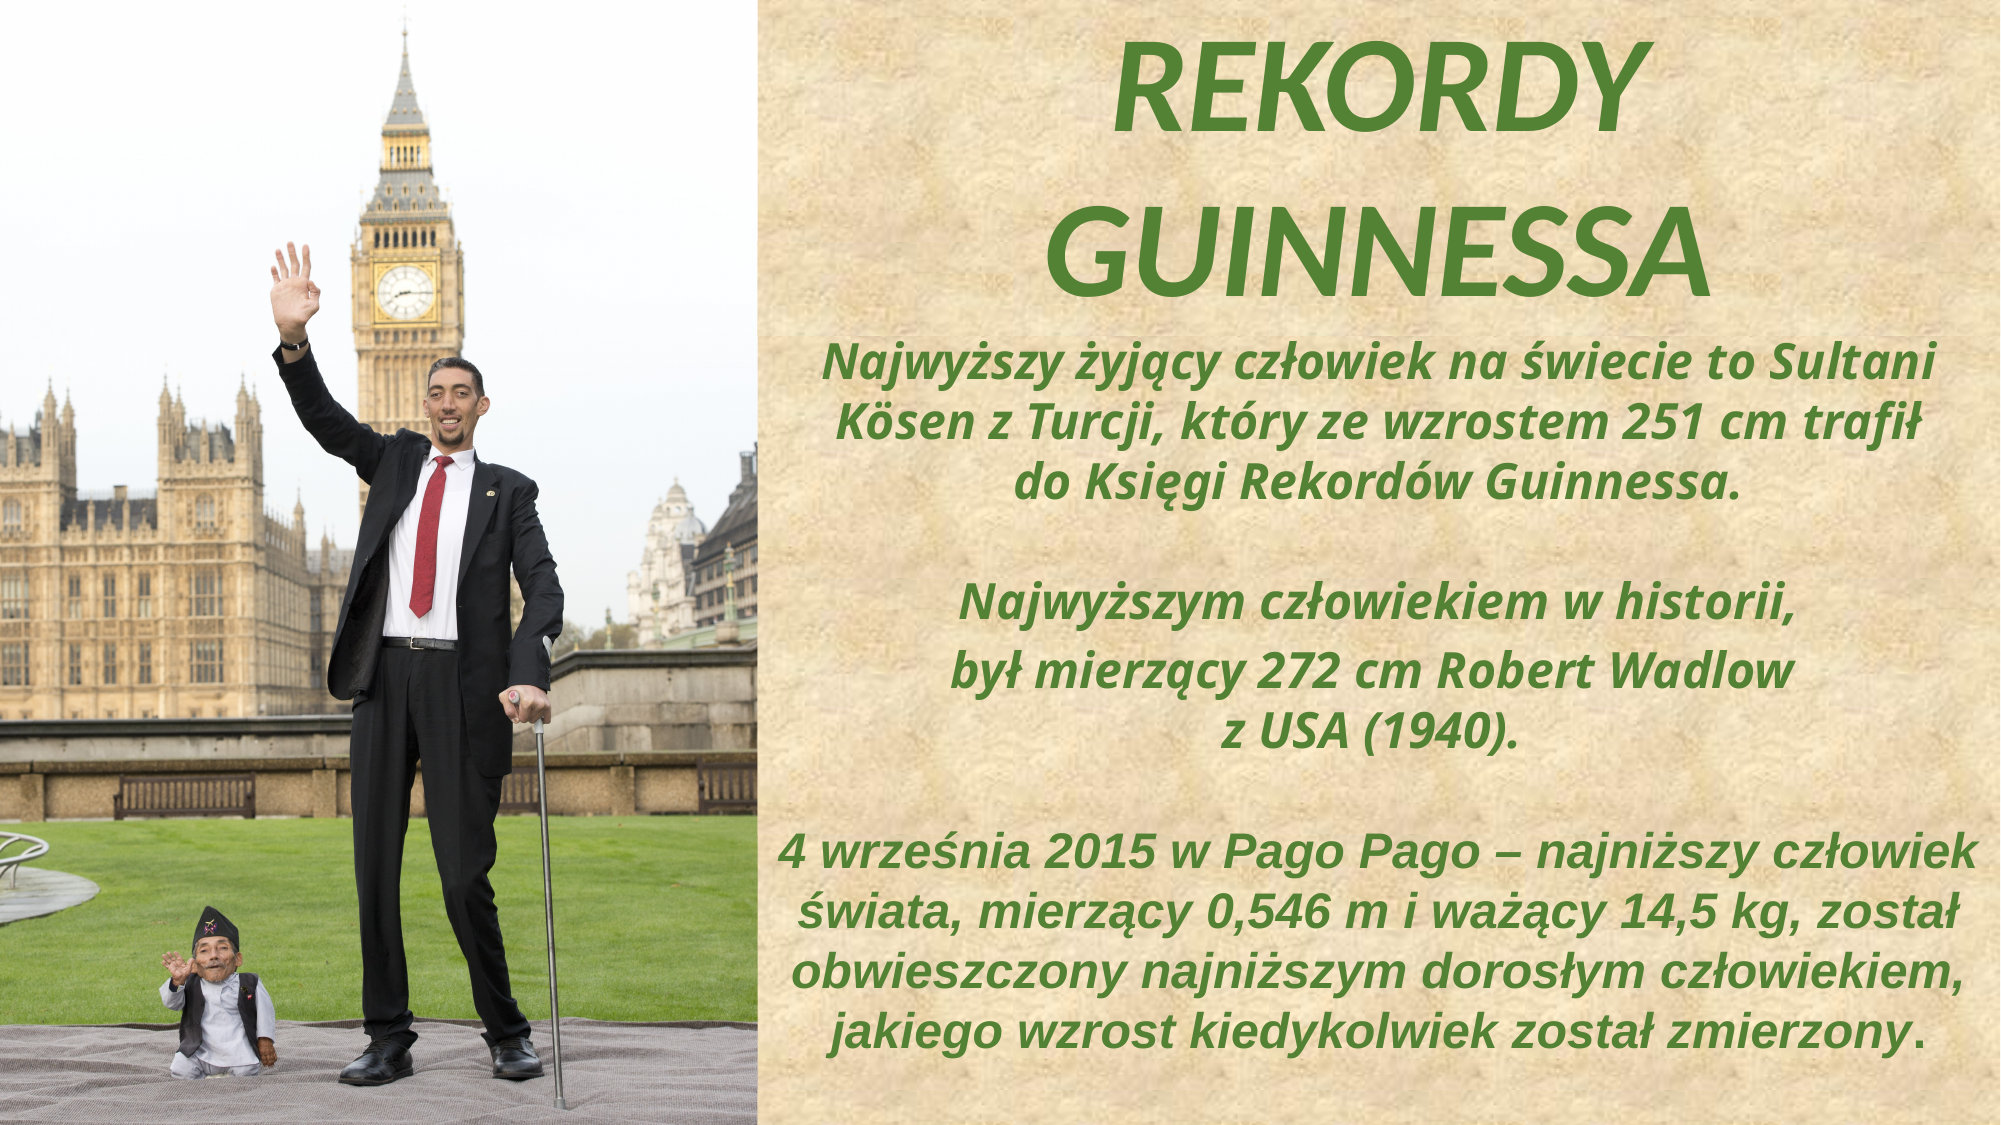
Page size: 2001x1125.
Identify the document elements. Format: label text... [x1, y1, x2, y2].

text_box REKORDY GUINNESSA [757, 0, 2000, 336]
text_box Najwyższy żyjący człowiek na świecie to Sultani Kösen z Turcji, który ze wzrostem 251 cm trafił do Księgi Rekordów Guinnessa. Najwyższym człowiekiem w historii, był mierzący 272 cm Robert Wadlow z USA (1940). 4 września 2015 w Pago Pago – najniższy człowiek świata, mierzący 0,546 m i ważący 14,5 kg, został obwieszczony najniższym dorosłym człowiekiem, jakiego wzrost kiedykolwiek został zmierzony. [757, 336, 2000, 1125]
picture [0, 0, 757, 1125]
